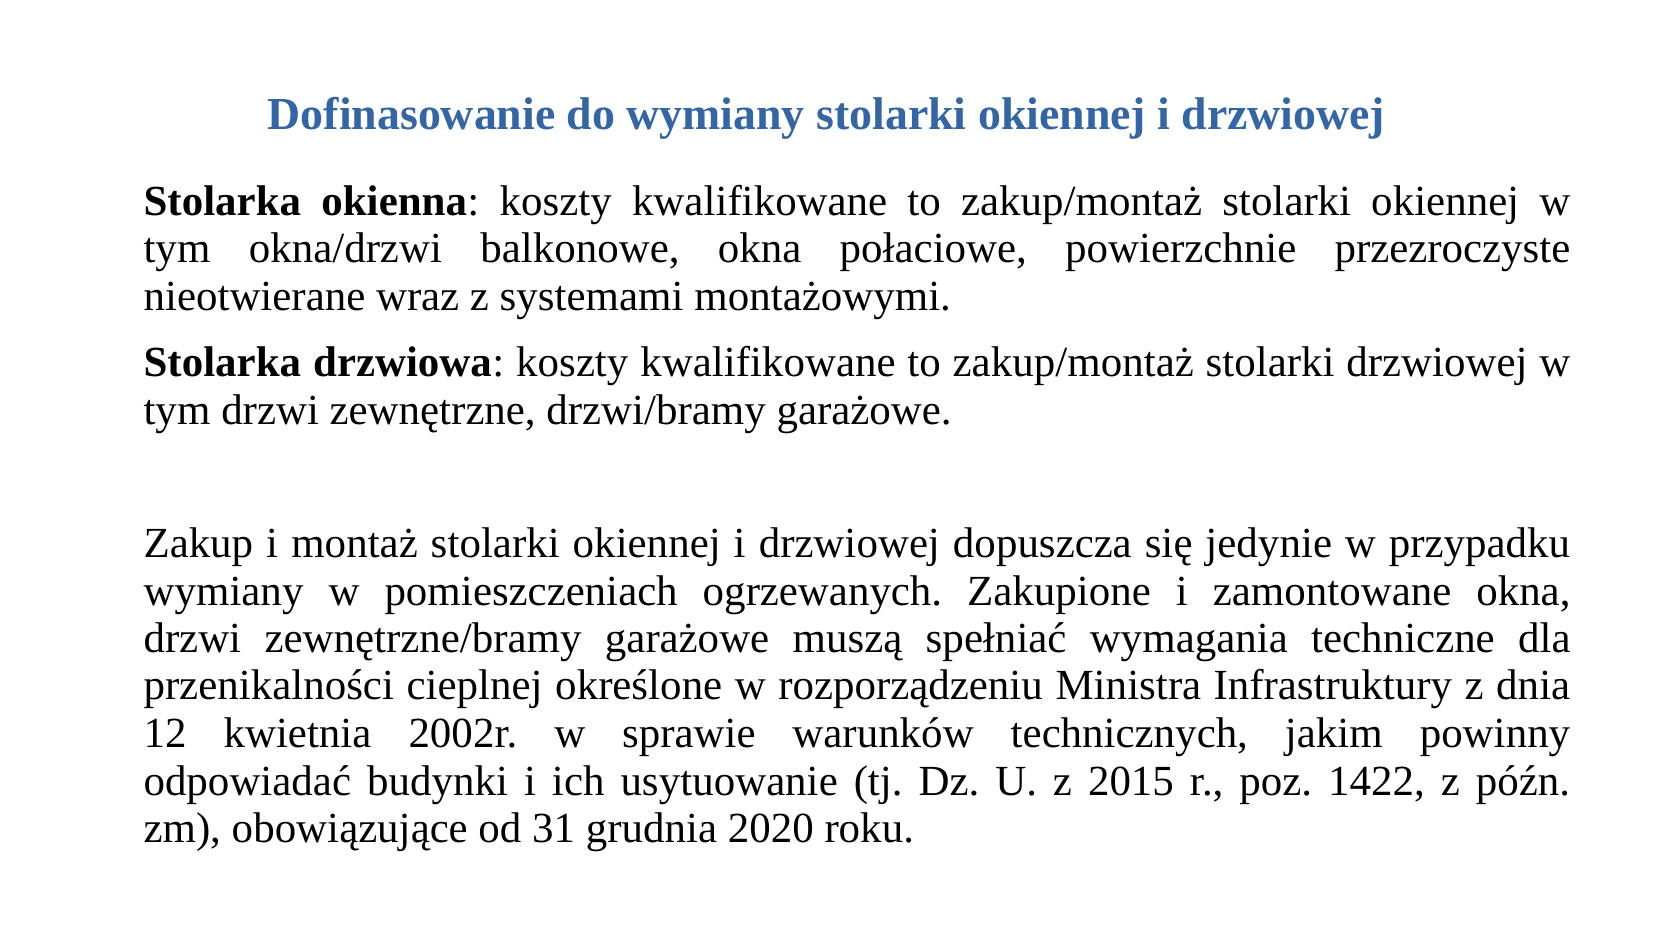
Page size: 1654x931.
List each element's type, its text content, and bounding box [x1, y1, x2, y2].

title Dofinasowanie do wymiany stolarki okiennej i drzwiowej [82, 37, 1571, 177]
list Stolarka okienna: koszty kwalifikowane to zakup/montaż stolarki okiennej w tym okna/drzwi balkonowe, okna połaciowe, powierzchnie przezroczyste nieotwierane wraz z systemami montażowymi. Stolarka drzwiowa: koszty kwalifikowane to zakup/montaż stolarki drzwiowej w tym drzwi zewnętrzne, drzwi/bramy garażowe. Zakup i montaż stolarki okiennej i drzwiowej dopuszcza się jedynie w przypadku wymiany w pomieszczeniach ogrzewanych. Zakupione i zamontowane okna, drzwi zewnętrzne/bramy garażowe muszą spełniać wymagania techniczne dla przenikalności cieplnej określone w rozporządzeniu Ministra Infrastruktury z dnia 12 kwietnia 2002r. w sprawie warunków technicznych, jakim powinny odpowiadać budynki i ich usytuowanie (tj. Dz. U. z 2015 r., poz. 1422, z późn. zm), obowiązujące od 31 grudnia 2020 roku. [82, 177, 1571, 857]
